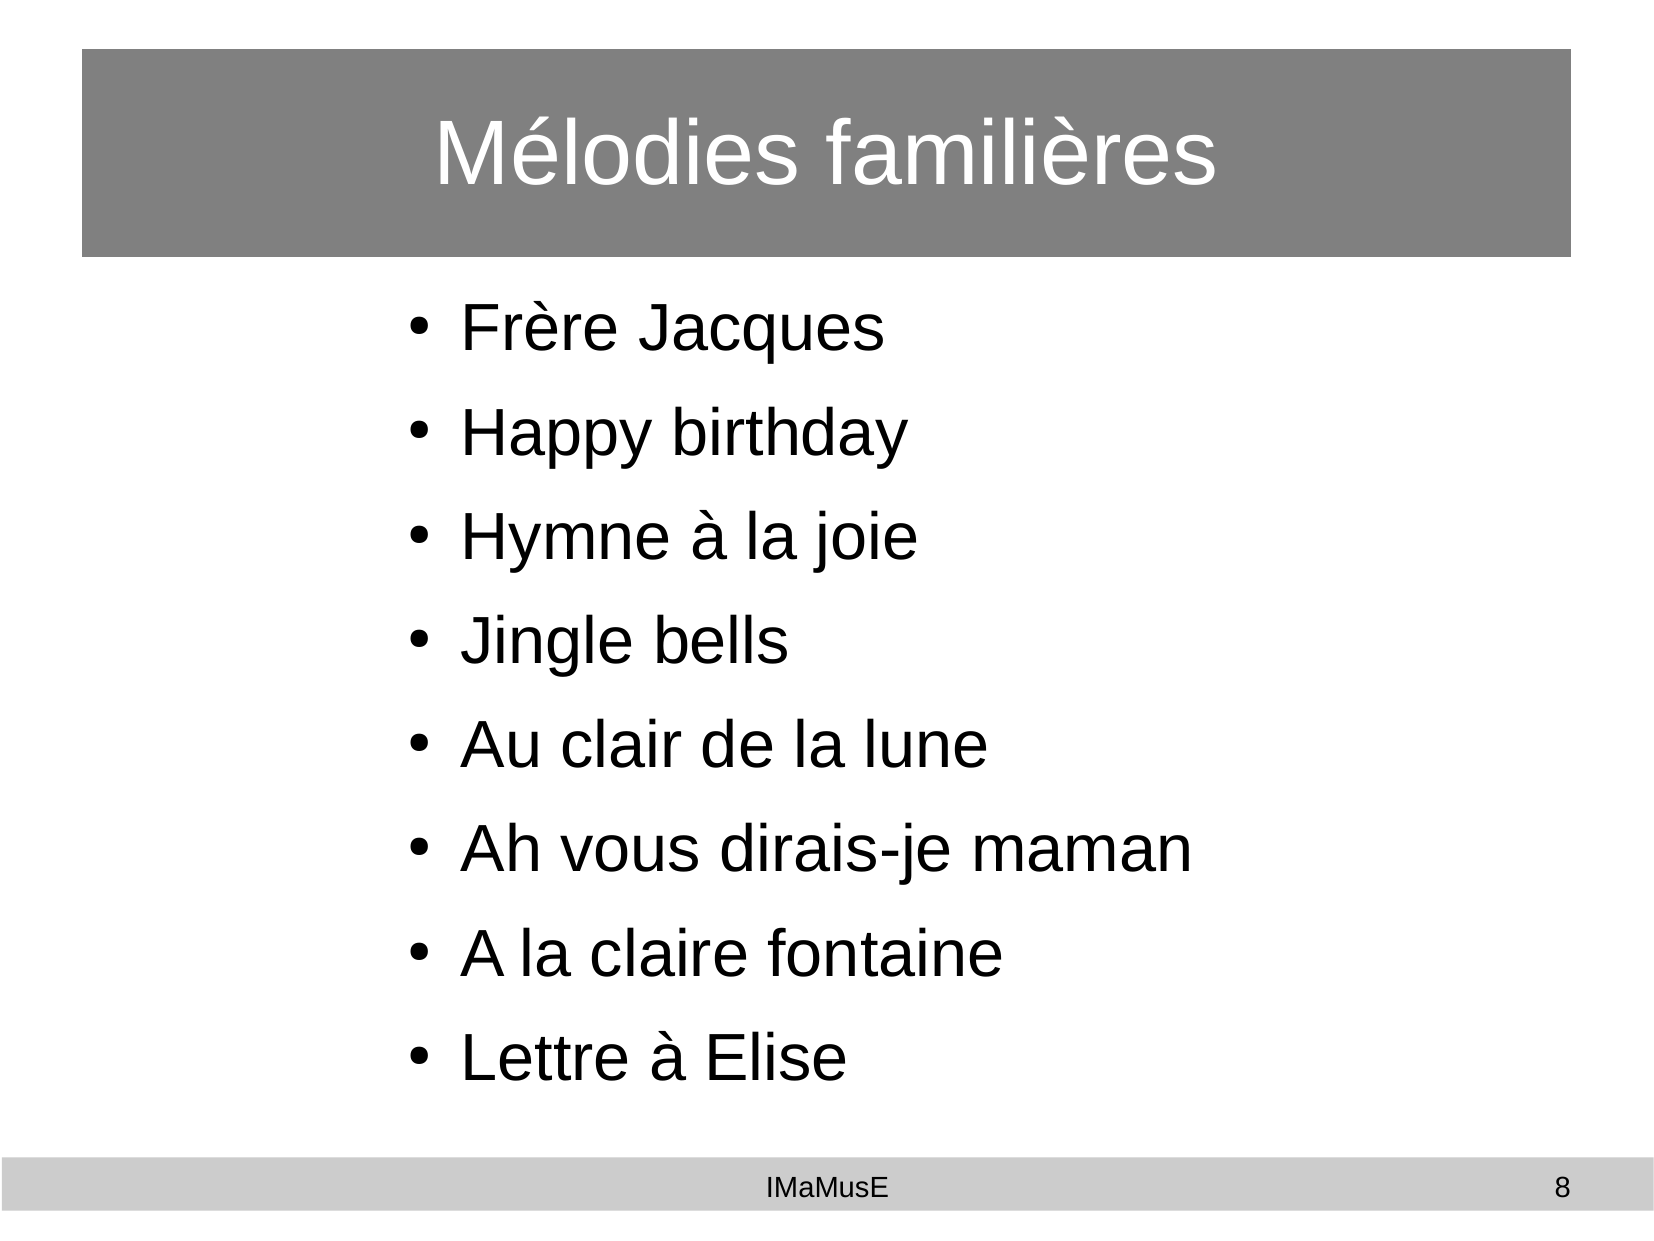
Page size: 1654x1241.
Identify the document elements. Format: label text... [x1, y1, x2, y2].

title Mélodies familières [82, 49, 1571, 257]
list Frère Jacques Happy birthday Hymne à la joie Jingle bells Au clair de la lune Ah vous dirais-je maman A la claire fontaine Lettre à Elise [389, 290, 1264, 1146]
